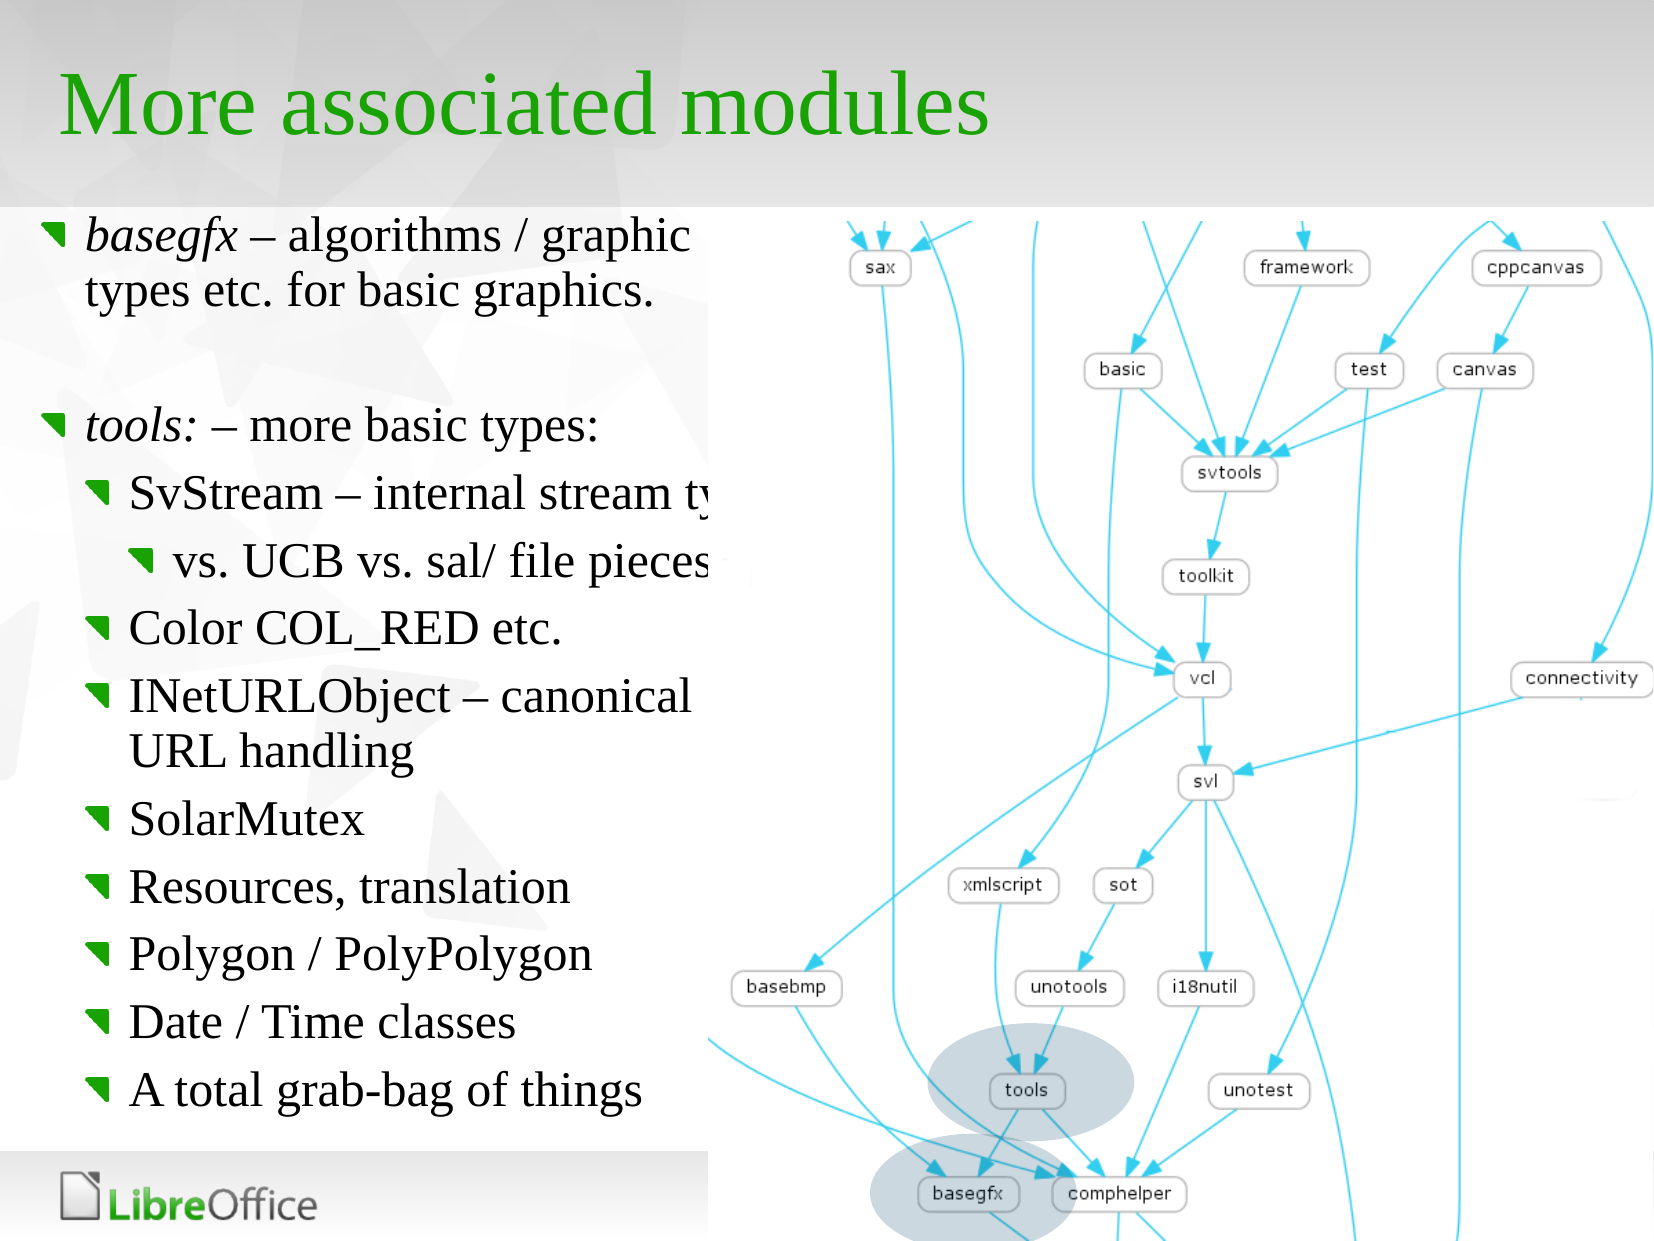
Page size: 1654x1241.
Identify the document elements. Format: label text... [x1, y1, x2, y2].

list basegfx – algorithms / graphic types etc. for basic graphics. tools: – more basic types: SvStream – internal stream type vs. UCB vs. sal/ file pieces. Color COL_RED etc. INetURLObject – canonical URL handling SolarMutex Resources, translation Polygon / PolyPolygon Date / Time classes A total grab-bag of things [41, 206, 780, 1164]
picture [41, 1164, 337, 1240]
title More associated modules [59, 29, 1595, 178]
text_box [870, 1023, 1135, 1241]
picture [0, 0, 1654, 1241]
